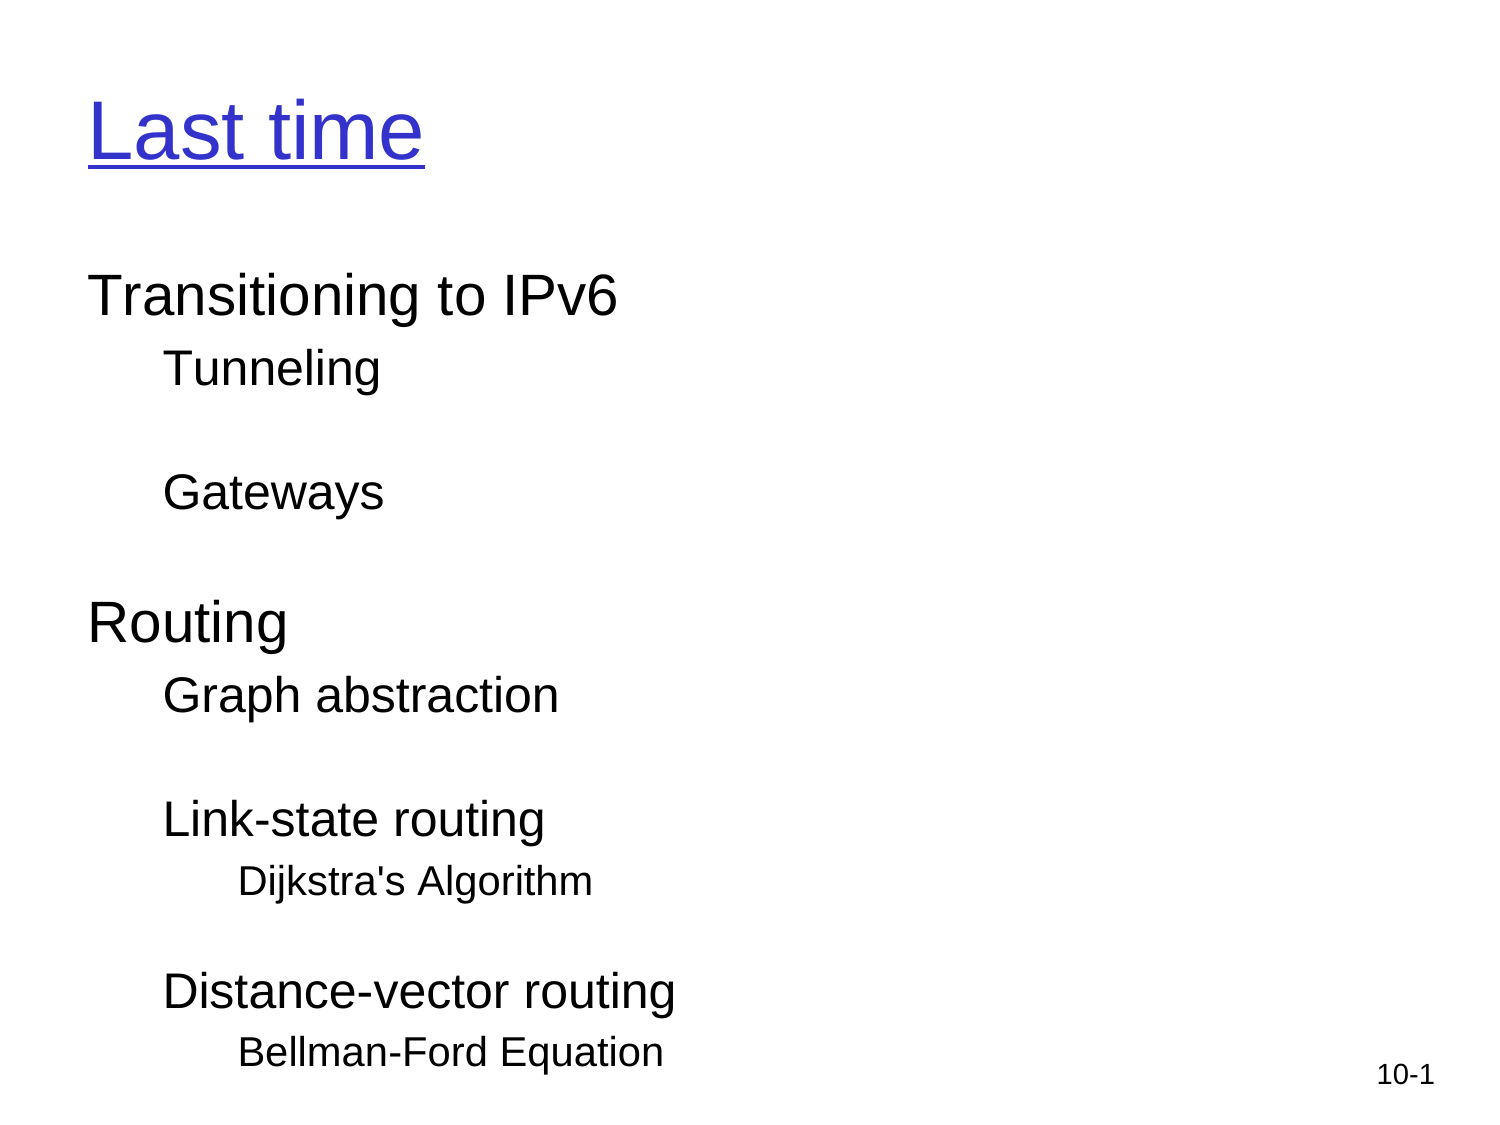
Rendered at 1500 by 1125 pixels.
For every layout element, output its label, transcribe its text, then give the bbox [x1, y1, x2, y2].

title Last time [87, 23, 1363, 239]
list Transitioning to IPv6 Tunneling Gateways Routing Graph abstraction Link-state routing Dijkstra's Algorithm Distance-vector routing Bellman-Ford Equation [87, 262, 1363, 1076]
